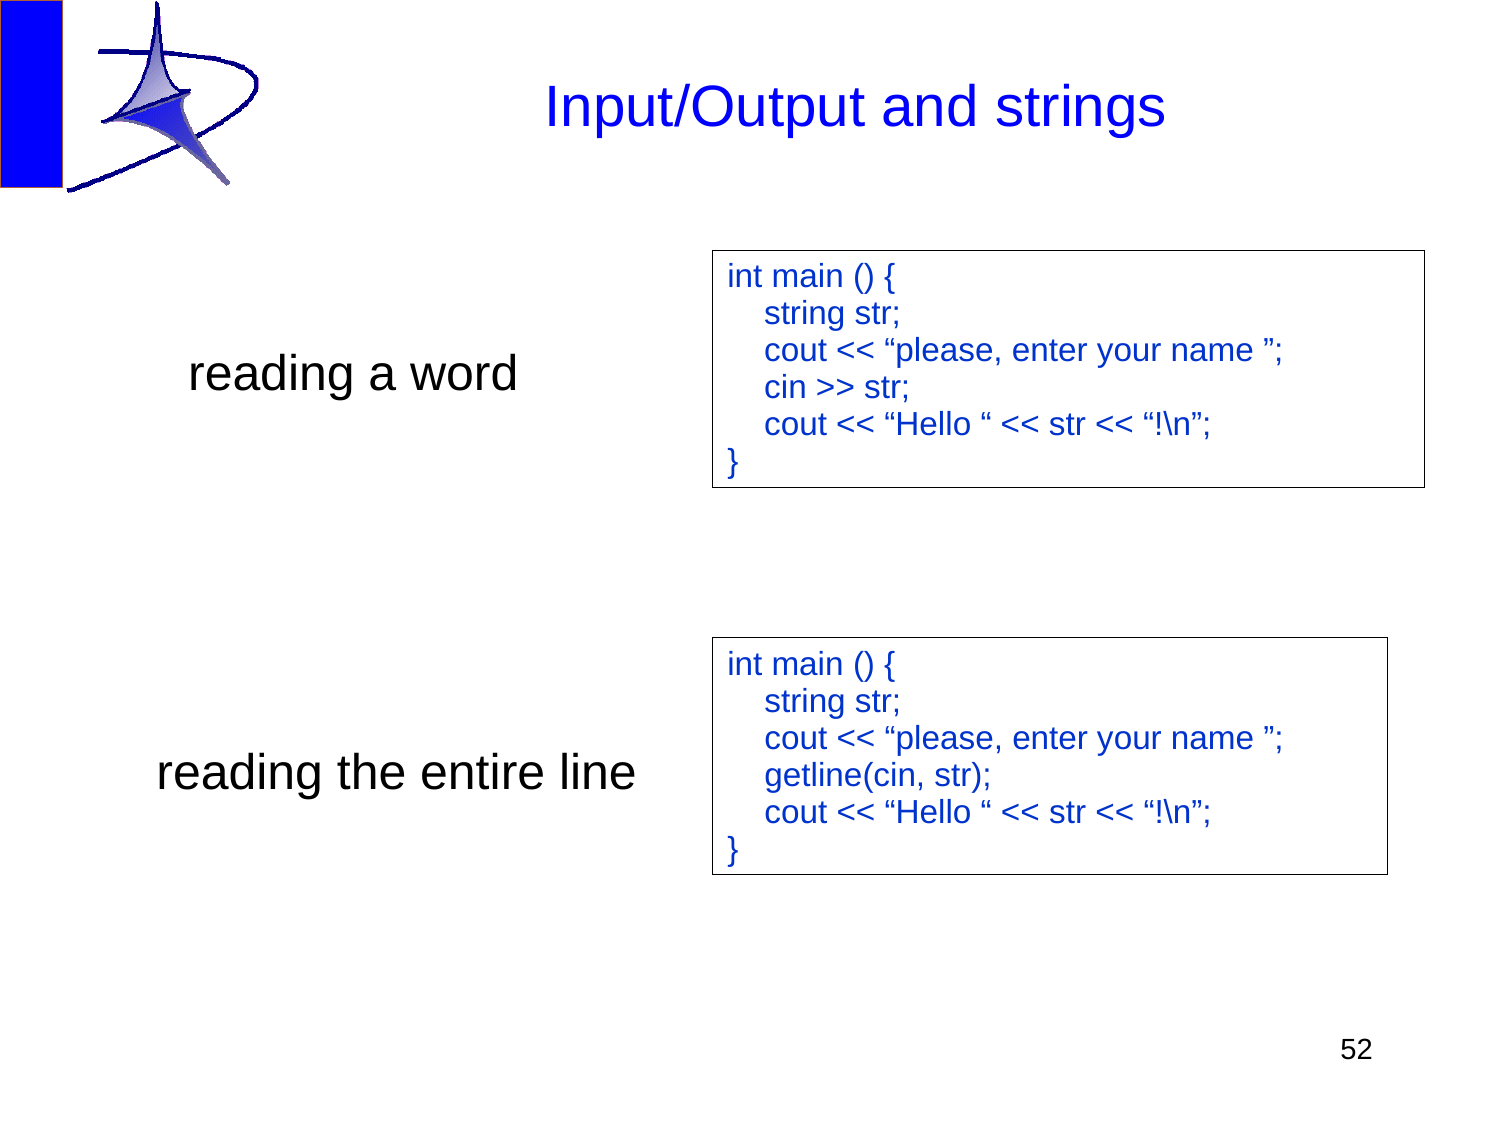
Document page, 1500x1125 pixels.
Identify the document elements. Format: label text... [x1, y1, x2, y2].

title Input/Output and strings [262, 24, 1450, 188]
text_box int main () { string str; cout << “please, enter your name ”; getline(cin, str); cout << “Hello “ << str << “!\n”; } [712, 637, 1388, 875]
text_box reading a word [145, 337, 712, 475]
list reading the entire line [138, 736, 782, 889]
picture [62, 0, 263, 197]
text_box int main () { string str; cout << “please, enter your name ”; cin >> str; cout << “Hello “ << str << “!\n”; } [712, 250, 1425, 488]
